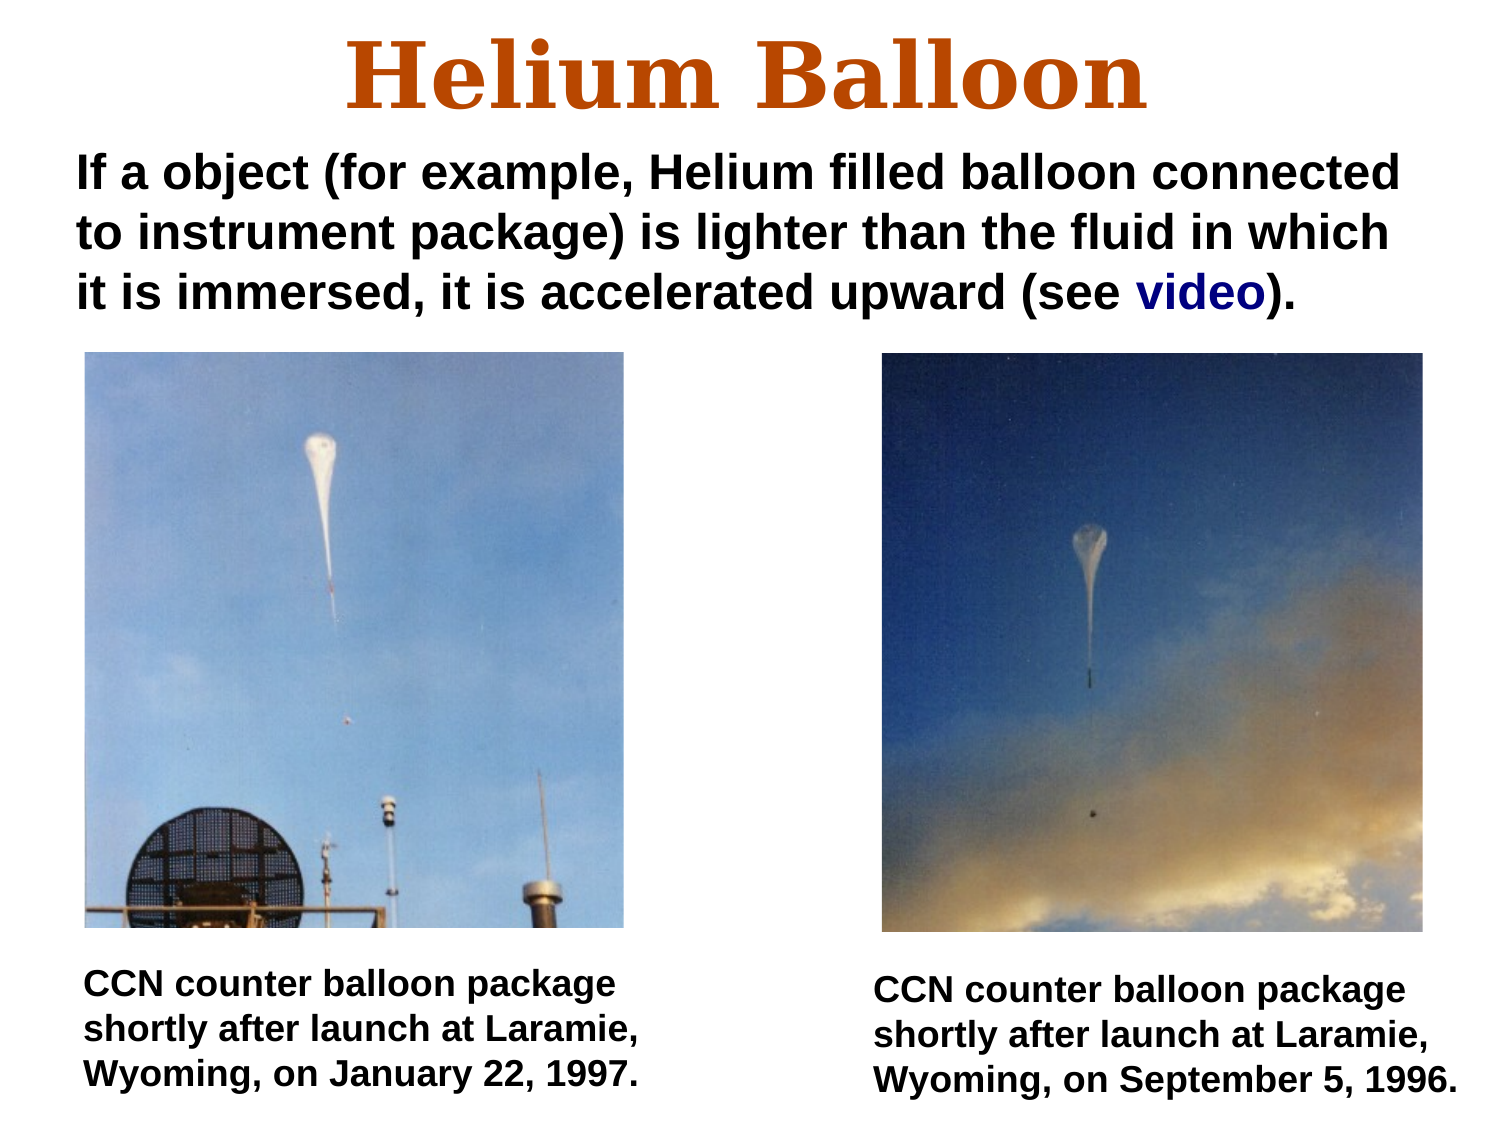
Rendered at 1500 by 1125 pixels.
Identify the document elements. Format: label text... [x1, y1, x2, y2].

text_box CCN counter balloon package shortly after launch at Laramie, Wyoming, on September 5, 1996. [858, 957, 1496, 1108]
text_box If a object (for example, Helium filled balloon connected to instrument package) is lighter than the fluid in which it is immersed, it is accelerated upward (see video). [61, 132, 1449, 313]
picture [881, 353, 1423, 932]
text_box Helium Balloon [65, 10, 1463, 139]
picture [84, 352, 624, 928]
text_box CCN counter balloon package shortly after launch at Laramie, Wyoming, on January 22, 1997. [68, 951, 751, 1123]
